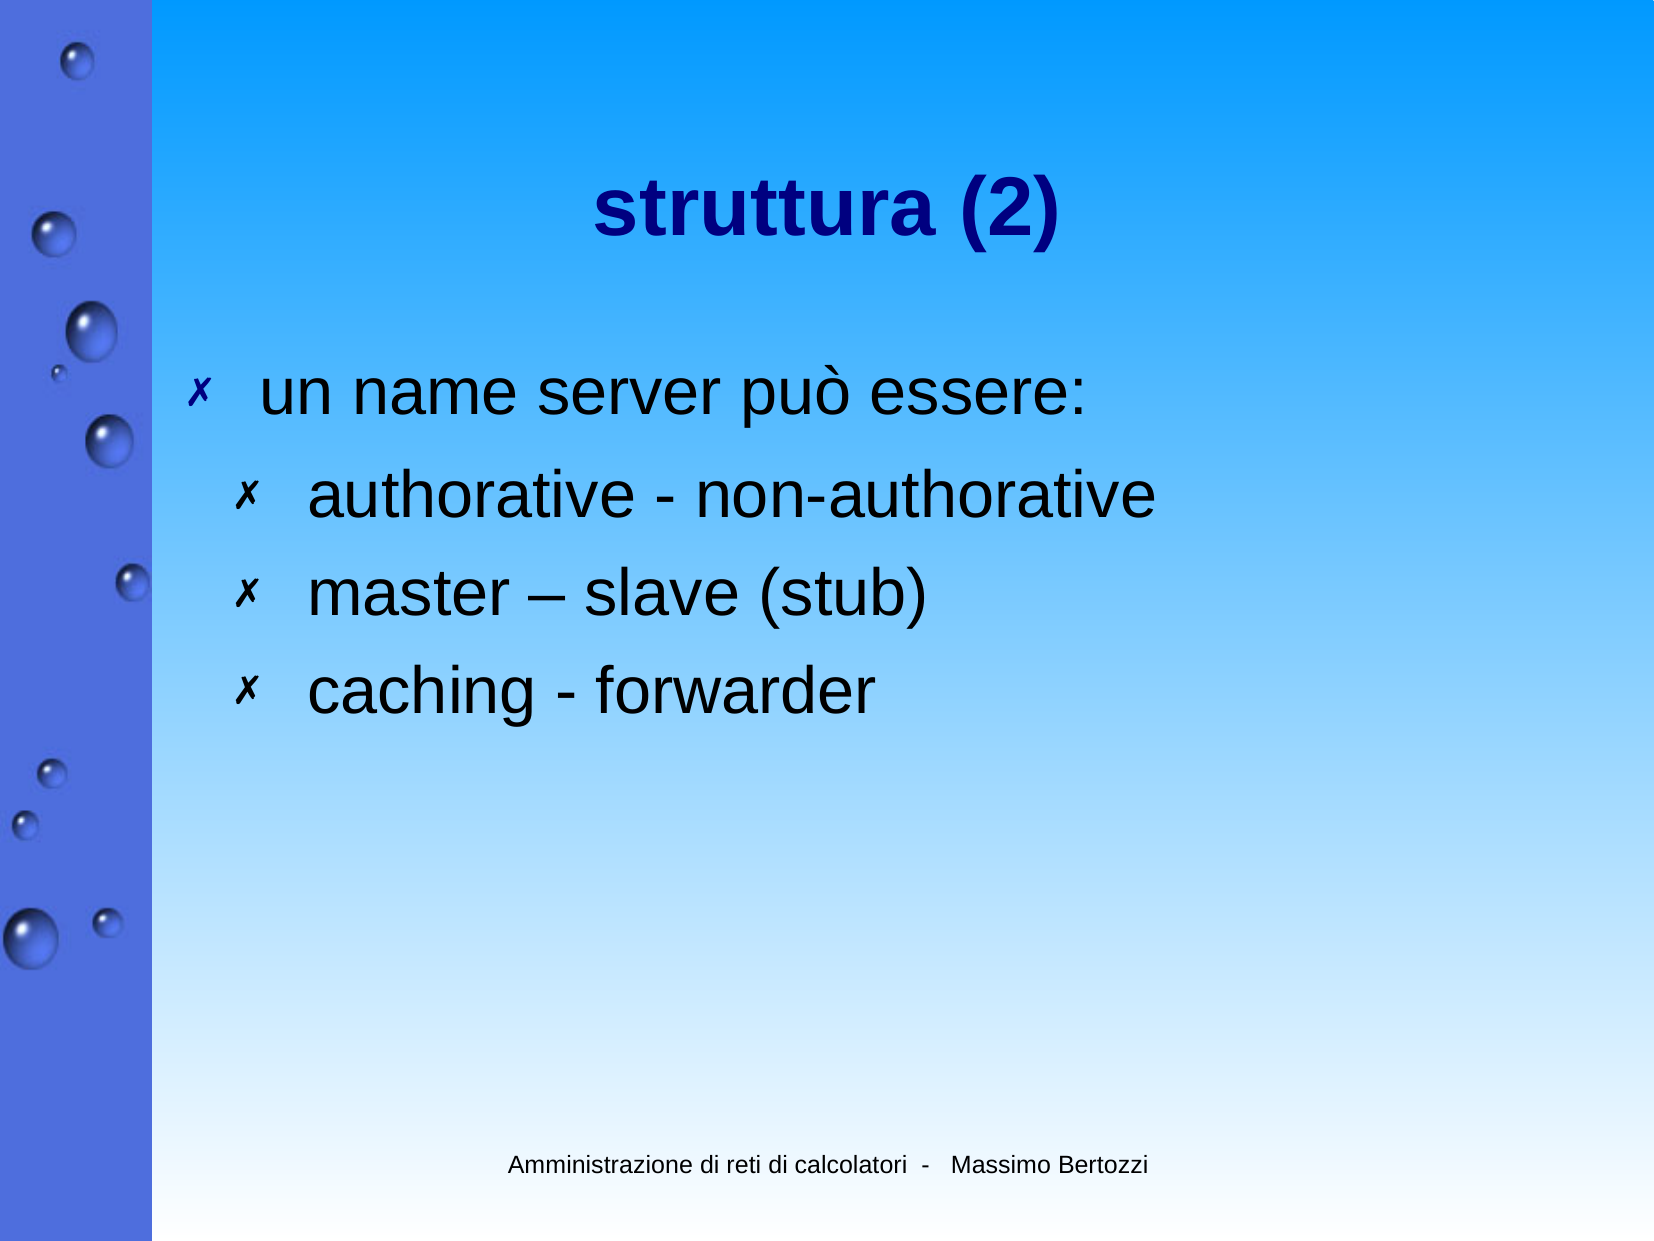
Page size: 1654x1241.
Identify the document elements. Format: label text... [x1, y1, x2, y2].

list un name server può essere: authorative - non-authorative master – slave (stub) caching - forwarder [177, 354, 1590, 1136]
title struttura (2) [121, 102, 1534, 311]
picture [0, 0, 152, 1241]
